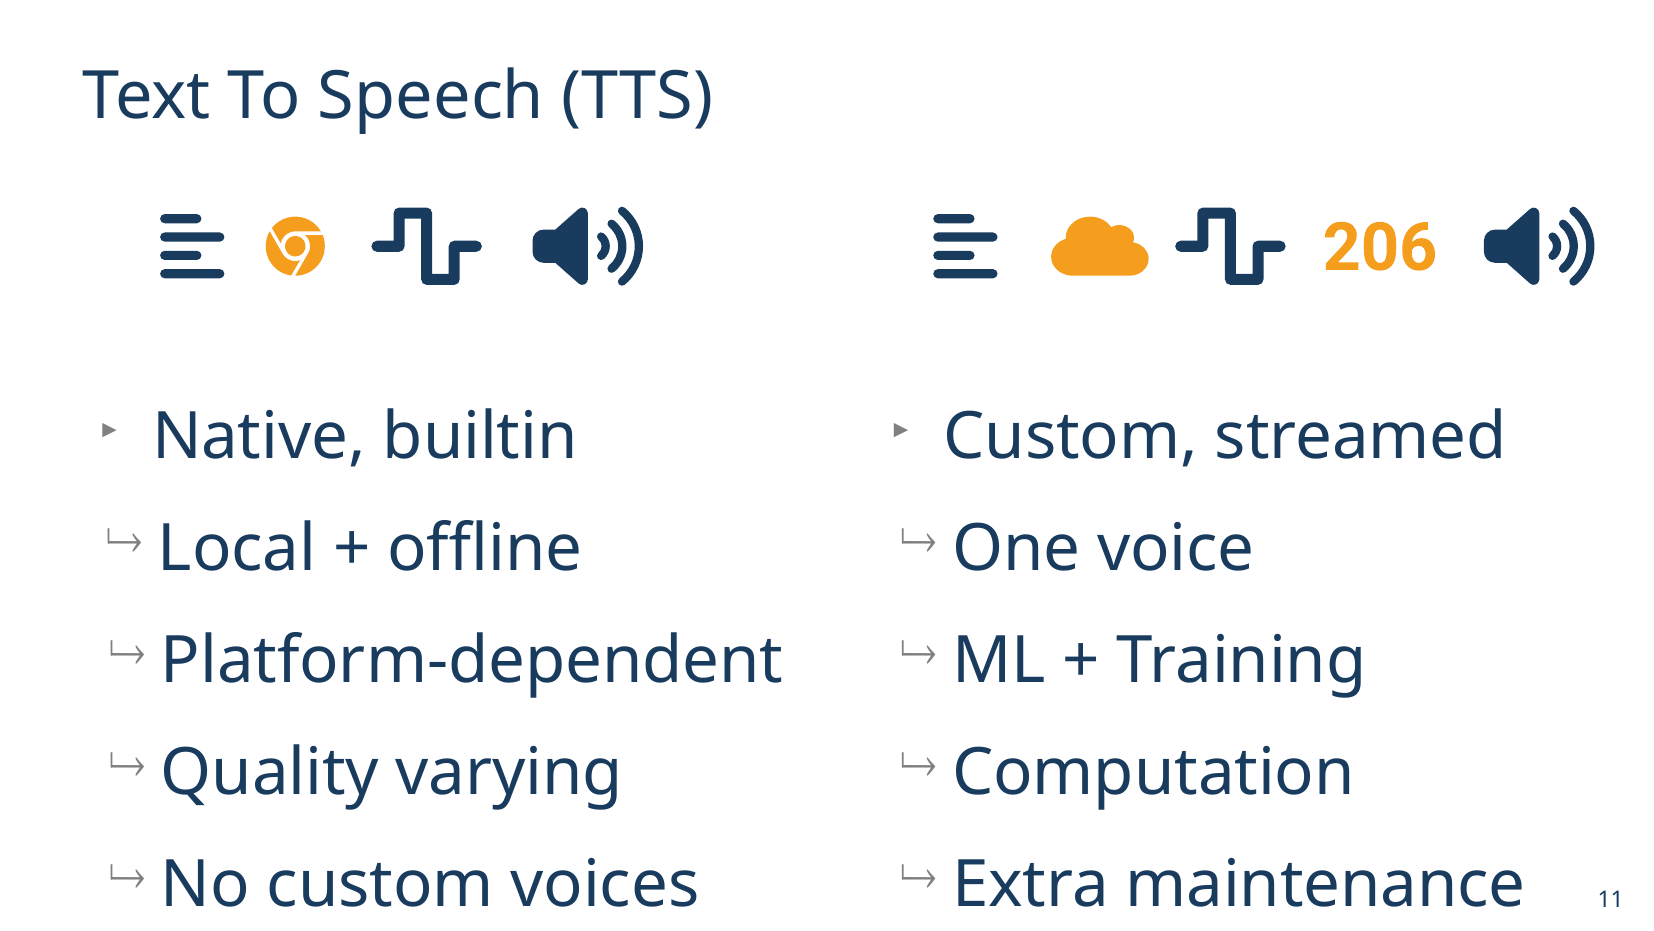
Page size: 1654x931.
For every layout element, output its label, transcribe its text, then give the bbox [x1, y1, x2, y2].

text_box [607, 219, 627, 273]
list Custom, streamed One voice ML + Training Computation Extra maintenance [874, 388, 1619, 929]
text_box [933, 232, 998, 242]
text_box [617, 206, 644, 286]
text_box [1558, 219, 1578, 273]
text_box [265, 231, 301, 276]
text_box [933, 214, 975, 224]
text_box [371, 207, 482, 285]
title Text To Speech (TTS) [82, 37, 1571, 148]
text_box [160, 250, 202, 260]
text_box [160, 269, 225, 279]
text_box [1324, 221, 1359, 270]
text_box [295, 235, 325, 276]
text_box [1051, 216, 1149, 276]
text_box [933, 269, 998, 279]
list Native, builtin Local + offline Platform-dependent Quality varying No custom voices [82, 388, 827, 929]
text_box [160, 232, 225, 242]
text_box [1402, 222, 1436, 271]
text_box [285, 236, 306, 257]
text_box [1548, 232, 1562, 260]
text_box [1363, 221, 1397, 271]
text_box [1569, 206, 1595, 286]
text_box [160, 214, 202, 224]
text_box [1175, 207, 1286, 285]
text_box [271, 216, 321, 244]
text_box [933, 250, 975, 260]
text_box [532, 207, 588, 285]
text_box [1483, 207, 1540, 285]
text_box [597, 232, 610, 260]
